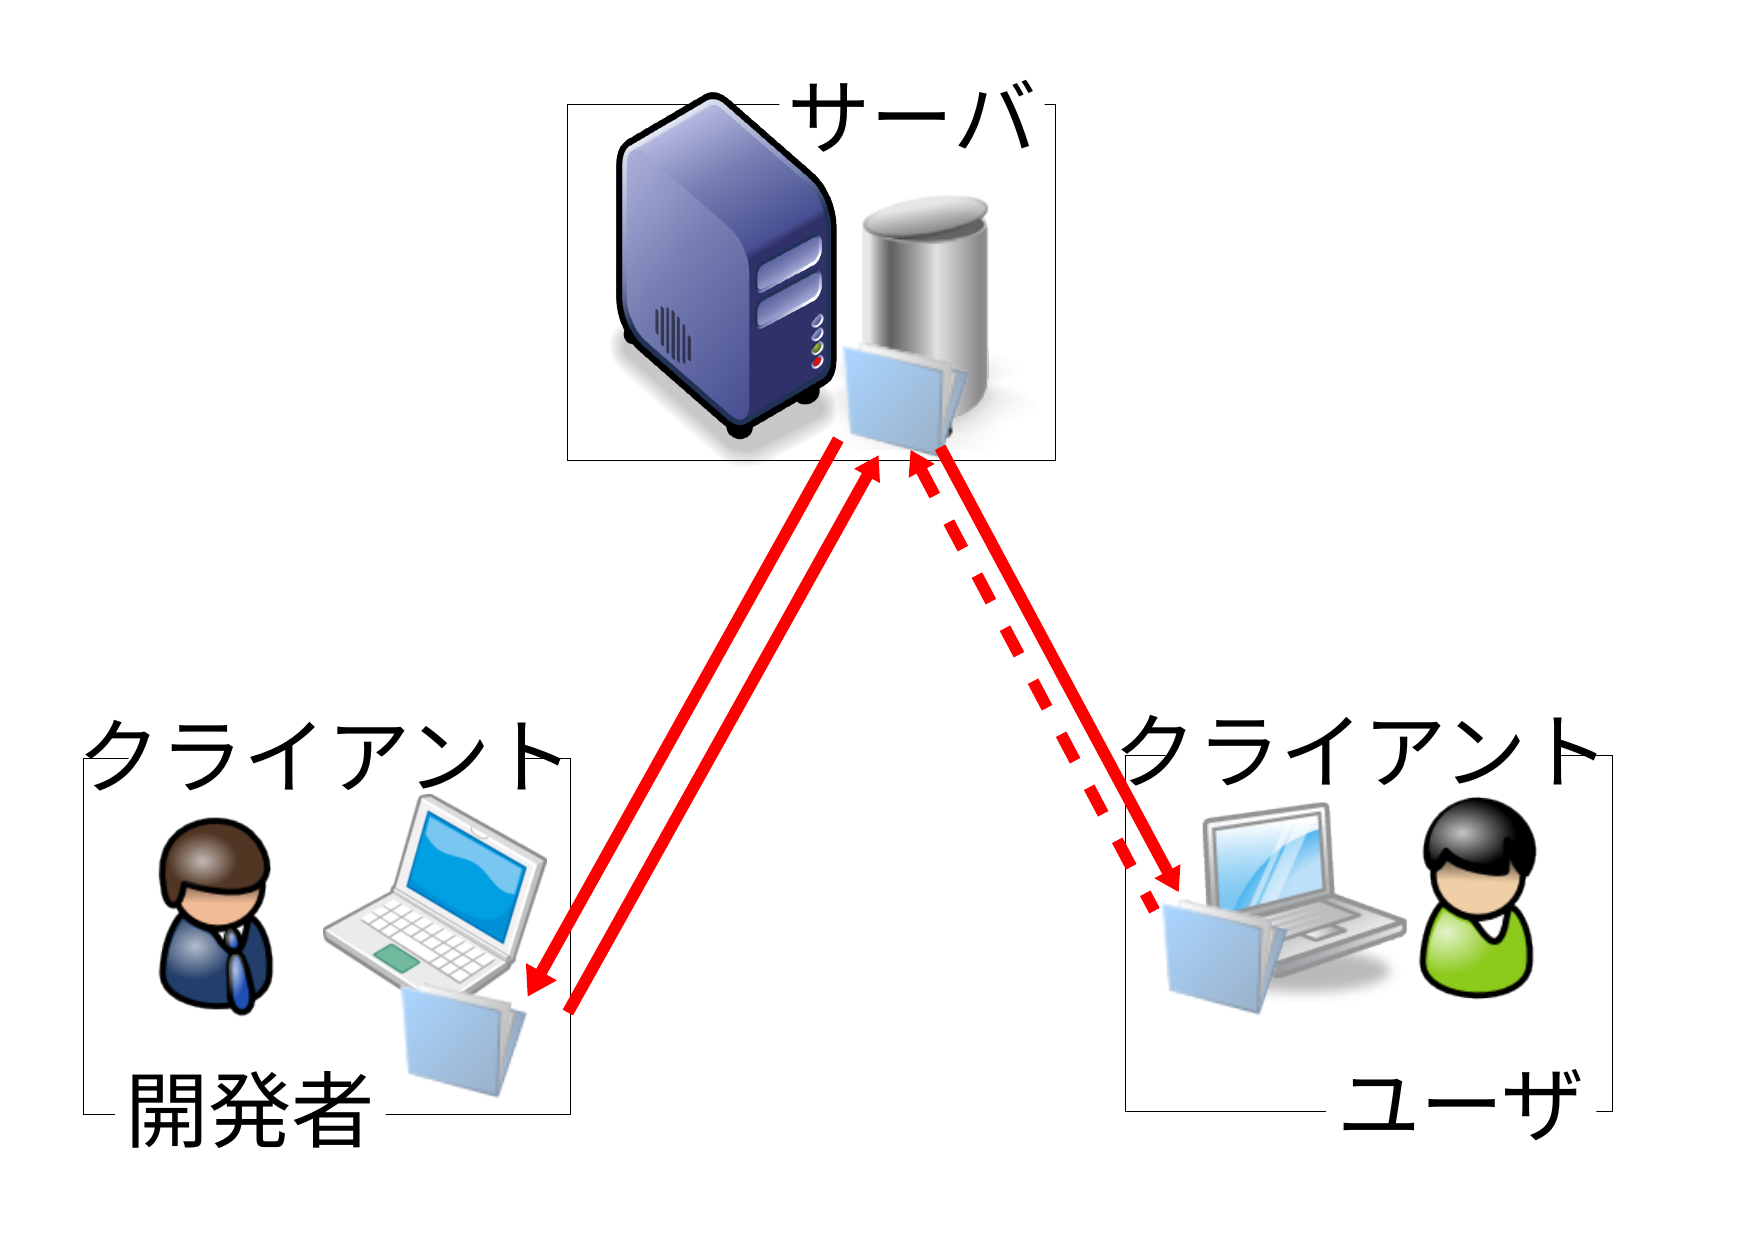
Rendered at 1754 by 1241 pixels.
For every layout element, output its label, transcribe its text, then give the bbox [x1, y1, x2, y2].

text_box [83, 758, 385, 1115]
picture [1146, 774, 1583, 1021]
text_box [567, 104, 597, 461]
text_box 開発者 [115, 1047, 386, 1163]
text_box [523, 758, 571, 947]
picture [597, 78, 1056, 513]
text_box [1125, 755, 1613, 1112]
text_box ユーザ [1326, 1042, 1597, 1158]
text_box [1045, 104, 1056, 127]
text_box クライアント [128, 738, 140, 762]
text_box クライアント [128, 696, 523, 807]
text_box クライアント [1165, 691, 1559, 801]
text_box [386, 933, 571, 1115]
text_box サーバ [779, 59, 1045, 167]
text_box クライアント [1165, 733, 1176, 756]
text_box [1125, 755, 1192, 869]
picture [112, 811, 321, 1020]
text_box [975, 450, 1056, 461]
picture [854, 498, 863, 513]
picture [323, 794, 547, 1104]
